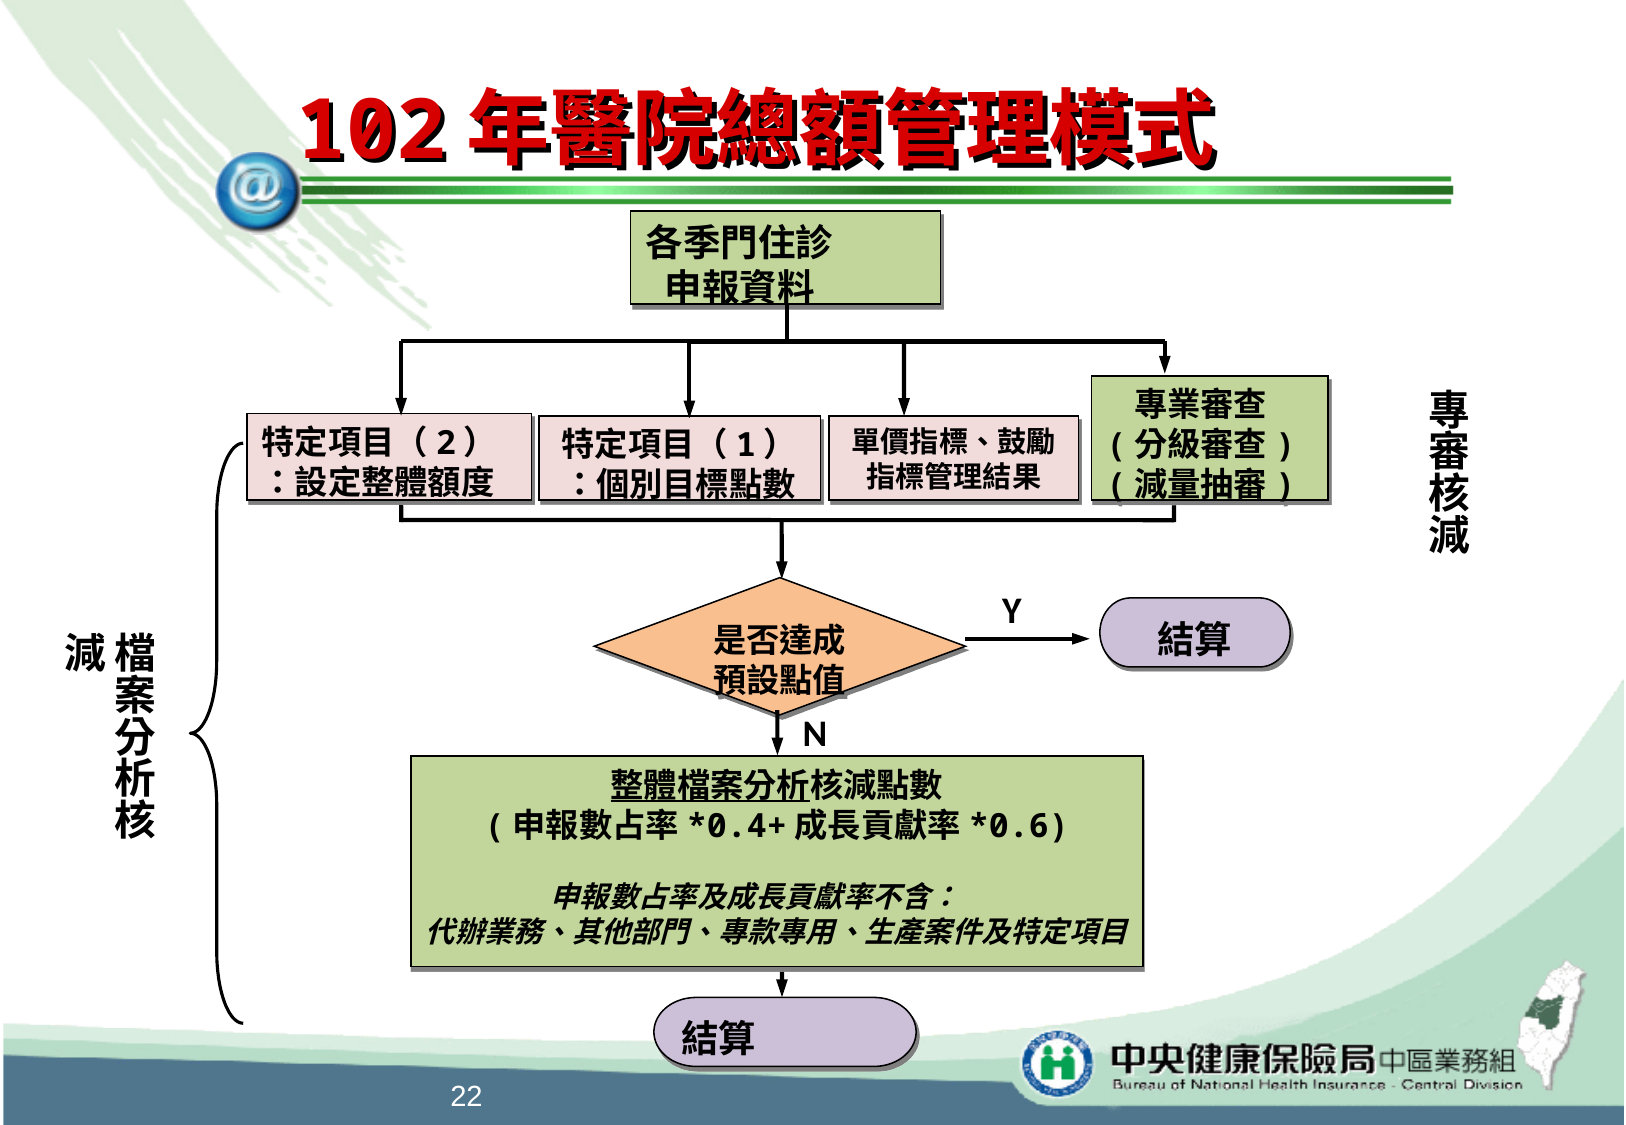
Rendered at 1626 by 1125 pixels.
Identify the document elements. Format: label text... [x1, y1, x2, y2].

text_box 結算 [1099, 597, 1291, 667]
text_box 單價指標、鼓勵指標管理結果 [829, 416, 1079, 500]
title 102年醫院總額管理模式 [280, 31, 1558, 219]
text_box N [788, 702, 904, 753]
text_box Y [987, 579, 1100, 628]
text_box 檔案分析核減 [39, 617, 167, 889]
text_box 結算 [653, 997, 917, 1067]
text_box 特定項目（1） ：個別目標點數 [539, 416, 820, 500]
text_box 整體檔案分析核減點數 (申報數占率*0.4+成長貢獻率*0.6) 申報數占率及成長貢獻率不含： 代辦業務、其他部門、專款專用、生產案件及特定項目 [411, 756, 1143, 966]
text_box 專業審查 (分級審查) (減量抽審) [1091, 376, 1328, 500]
text_box 各季門住診 申報資料 [631, 211, 941, 304]
text_box 是否達成 預設點值 [594, 577, 966, 715]
text_box 專審核減 [1352, 374, 1481, 586]
text_box 特定項目（2） ：設定整體額度 [247, 414, 532, 500]
text_box 各季門住診 申報資料 [788, 292, 805, 304]
text_box [435, 1065, 815, 1125]
